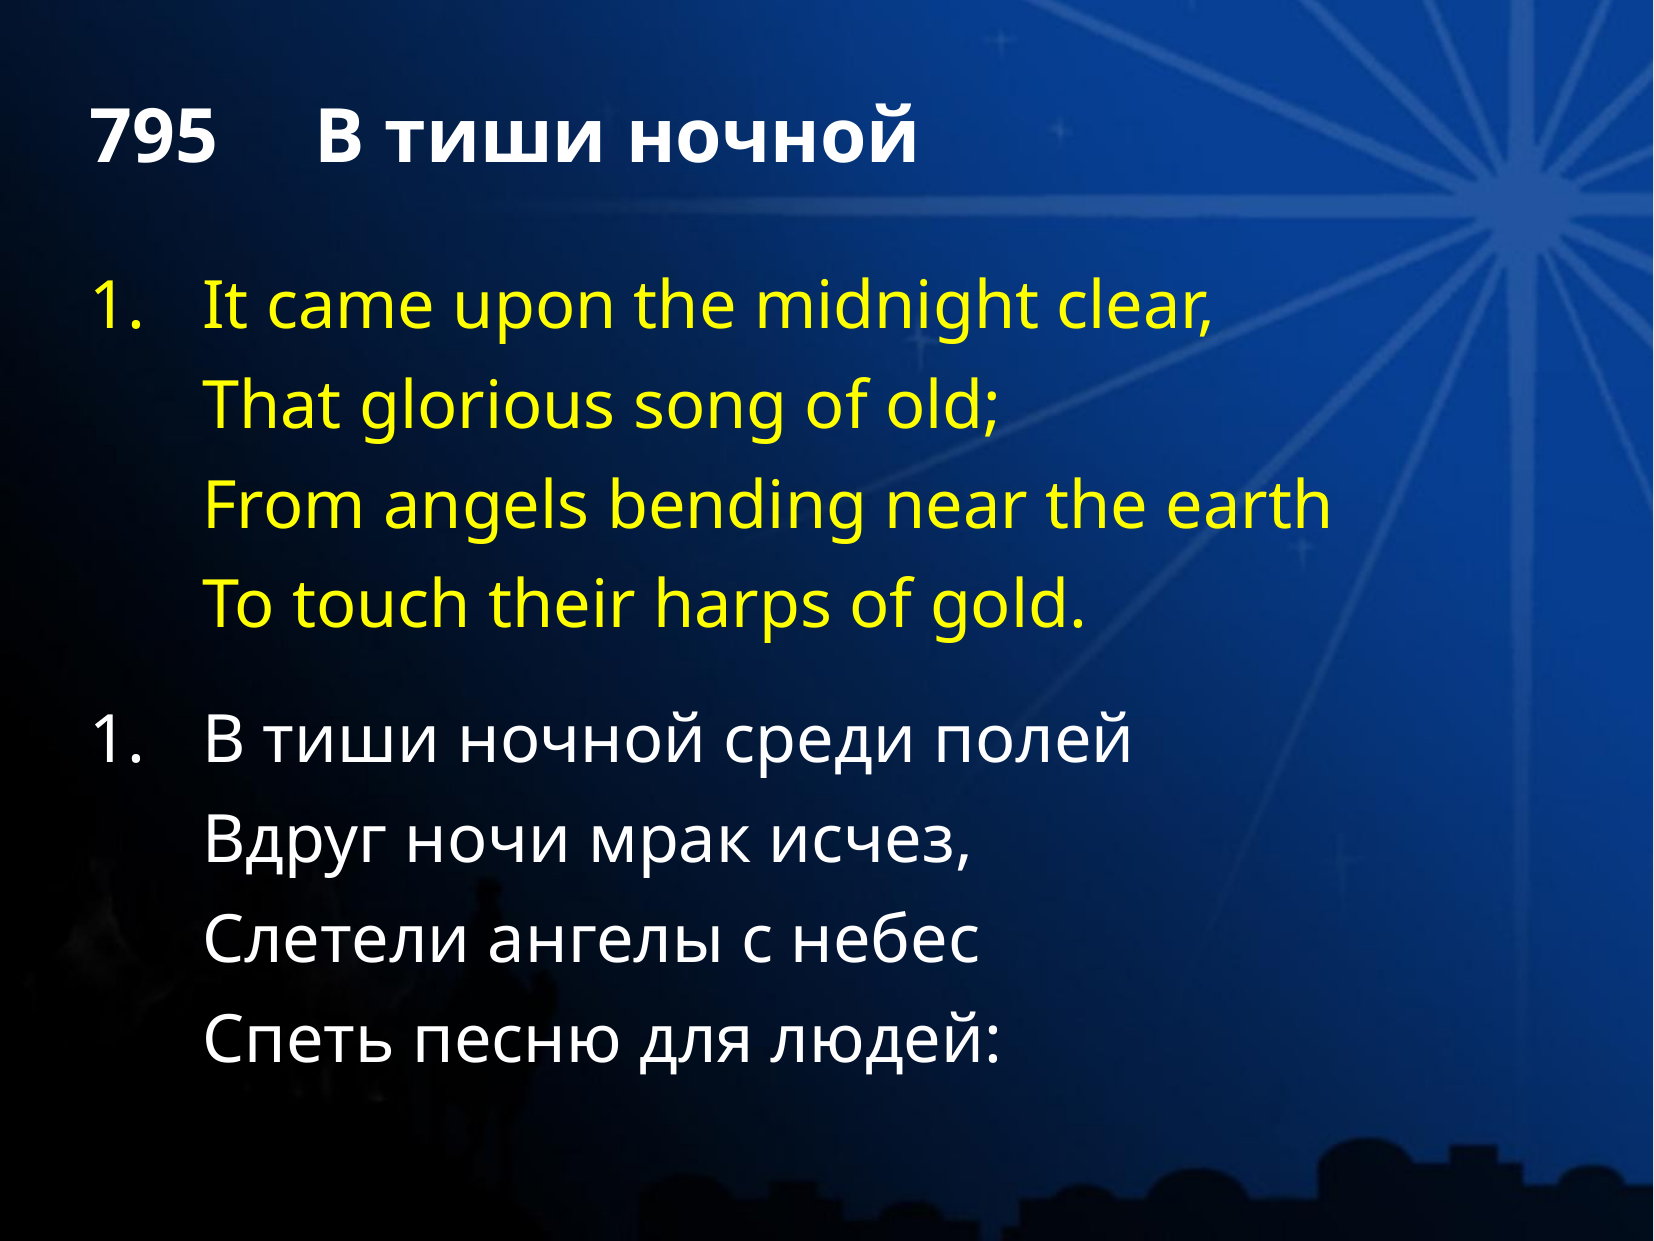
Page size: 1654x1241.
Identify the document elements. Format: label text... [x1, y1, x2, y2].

picture [0, 0, 1654, 1241]
text_box 795 В тиши ночной [75, 75, 1576, 188]
text_box 1. В тиши ночной среди полей Вдруг ночи мрак исчез, Слетели ангелы с небес Спеть песню для людей: [75, 675, 1576, 1163]
text_box 1. It came upon the midnight clear, That glorious song of old; From angels bending near the earth To touch their harps of gold. [75, 188, 1576, 638]
